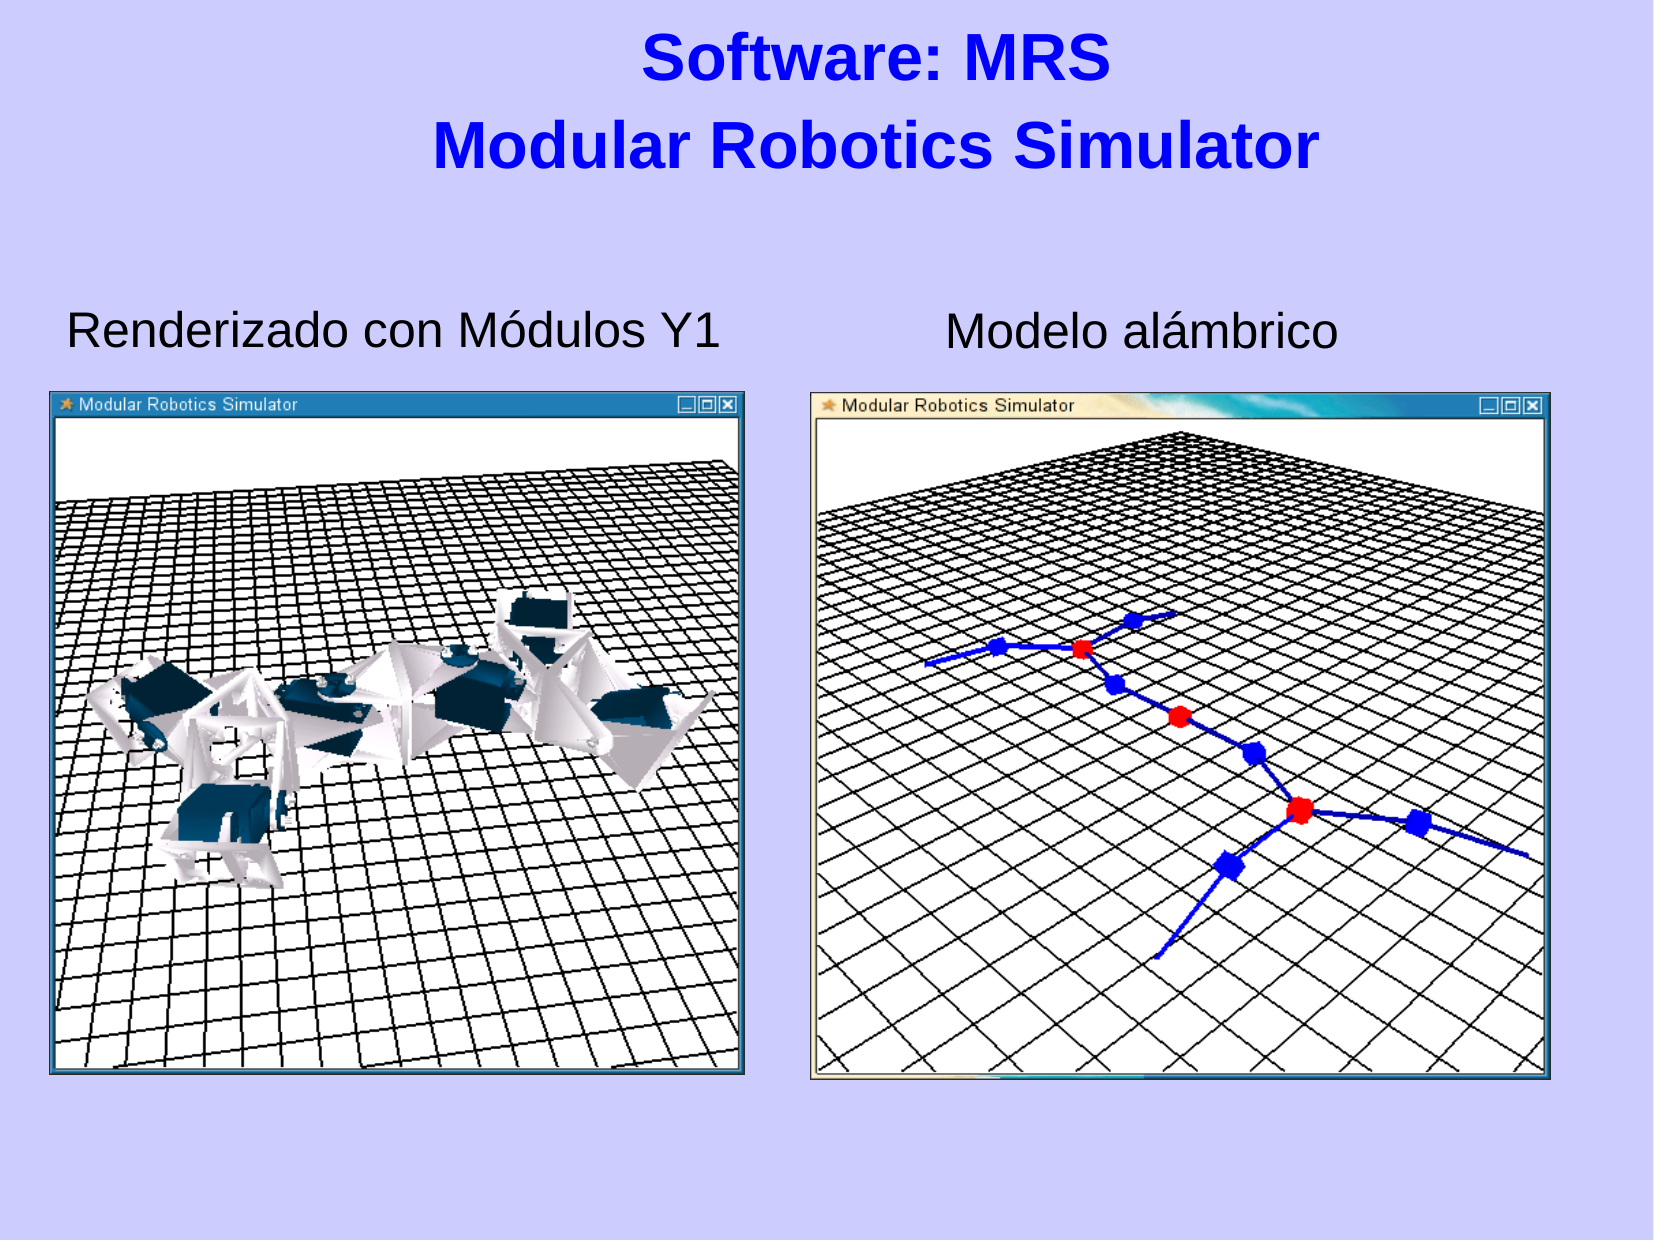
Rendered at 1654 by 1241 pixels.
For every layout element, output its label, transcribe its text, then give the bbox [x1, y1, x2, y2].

picture [49, 391, 745, 1075]
picture [810, 392, 1551, 1080]
text_box Modelo alámbrico [944, 302, 1340, 359]
text_box Renderizado con Módulos Y1 [65, 302, 722, 359]
title Software: MRS Modular Robotics Simulator [120, 0, 1634, 191]
